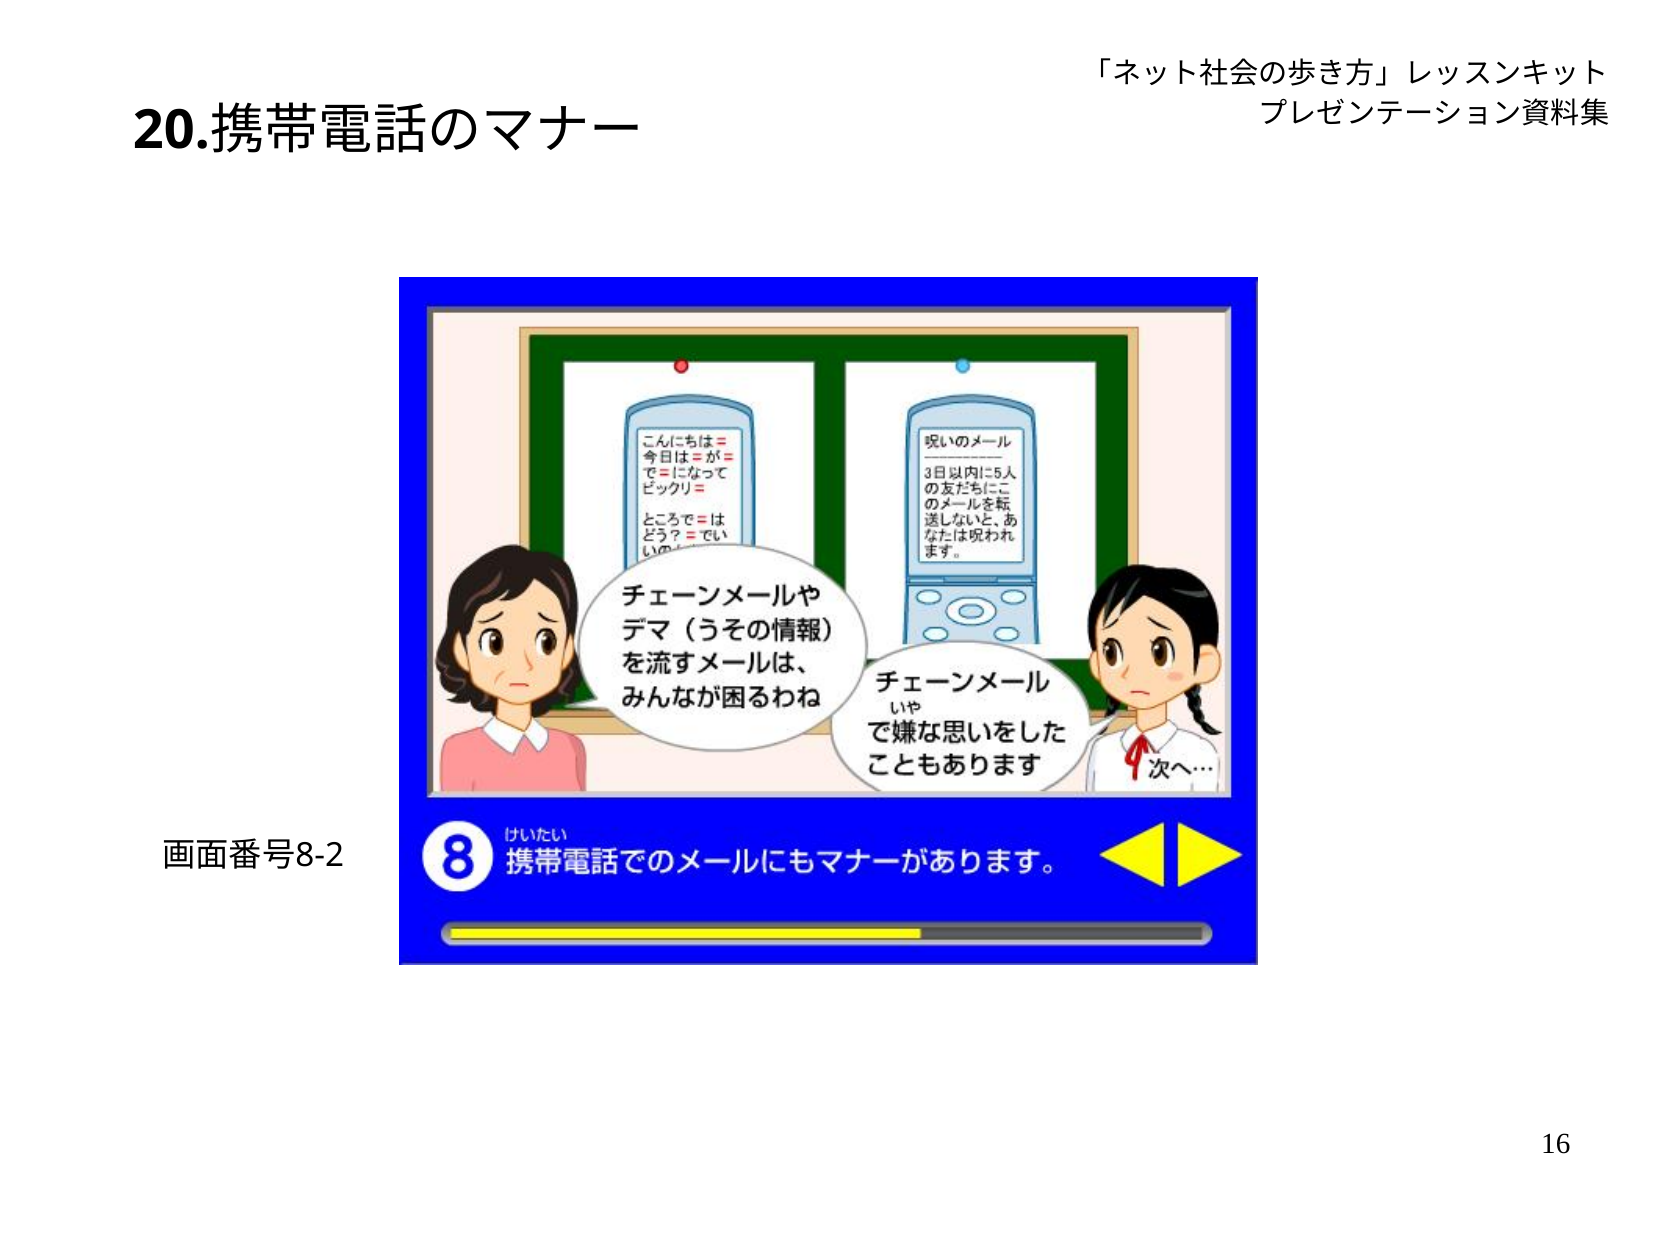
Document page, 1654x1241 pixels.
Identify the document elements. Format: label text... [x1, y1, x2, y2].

text_box 20.携帯電話のマナー [118, 88, 975, 169]
text_box 画面番号8-2 [147, 826, 384, 882]
picture [399, 277, 1258, 965]
text_box 「ネット社会の歩き方」レッスンキット プレゼンテーション資料集 [1062, 44, 1625, 139]
